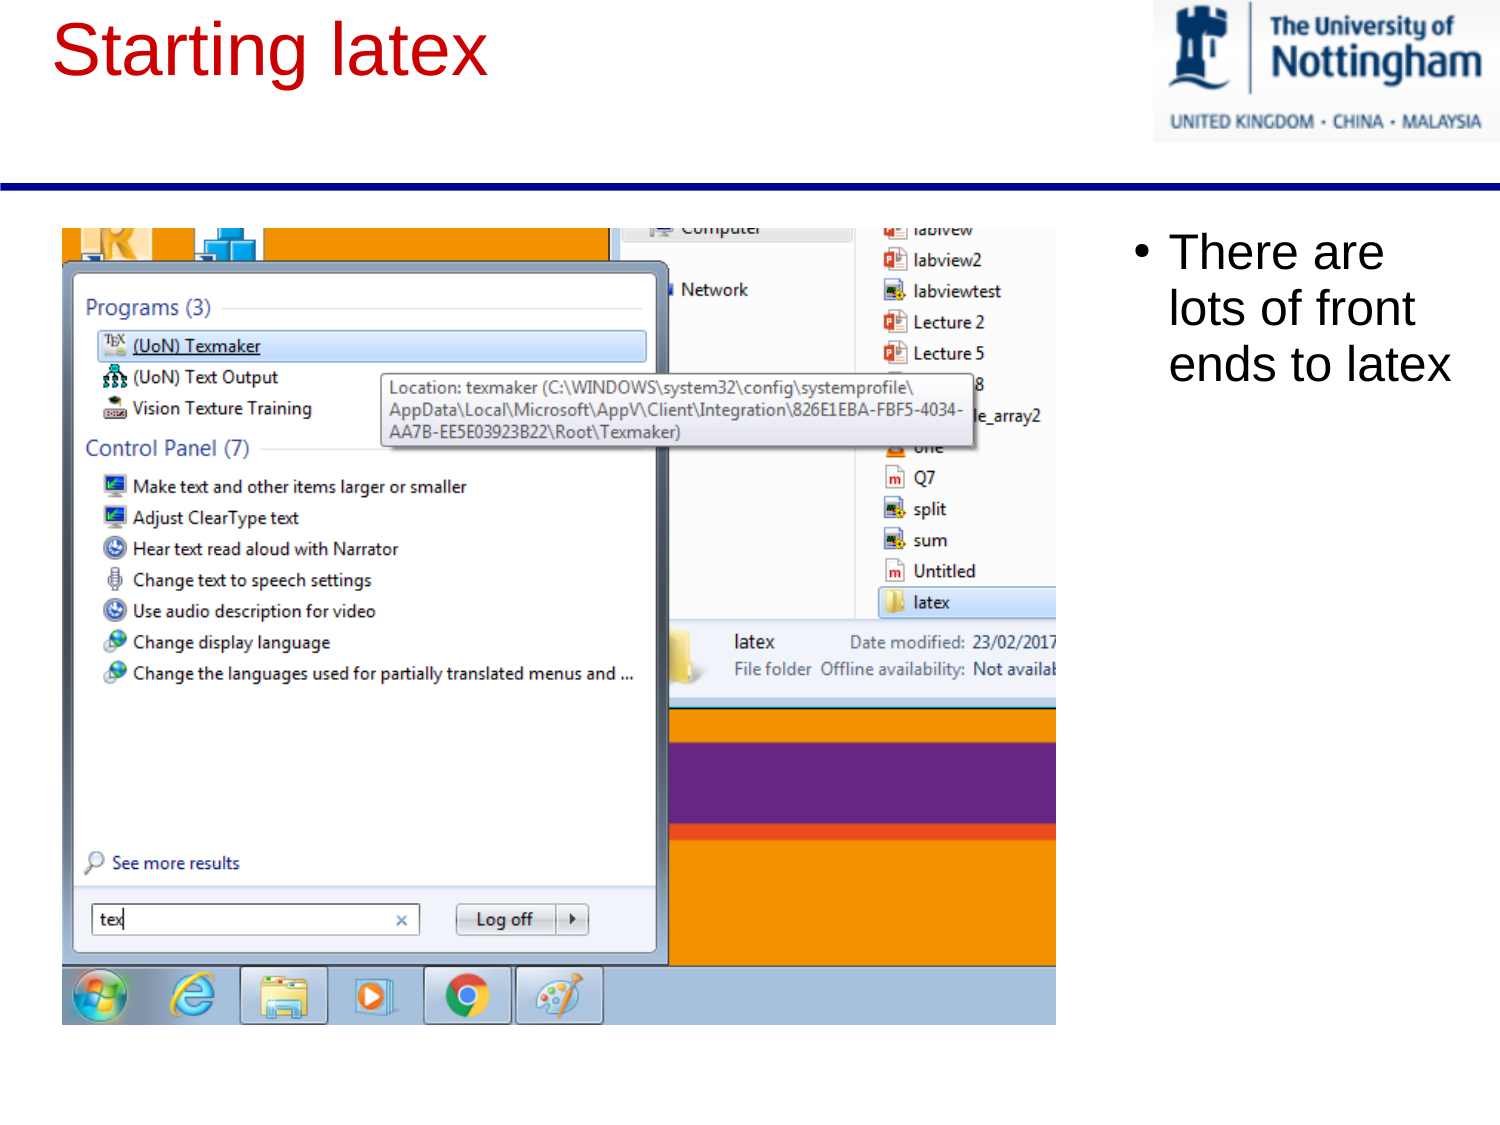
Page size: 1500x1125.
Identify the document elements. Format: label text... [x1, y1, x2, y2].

text_box Starting latex [36, 0, 1156, 183]
text_box There are lots of front ends to latex [1118, 217, 1469, 419]
picture [1156, 0, 1500, 143]
picture [62, 228, 1056, 1025]
